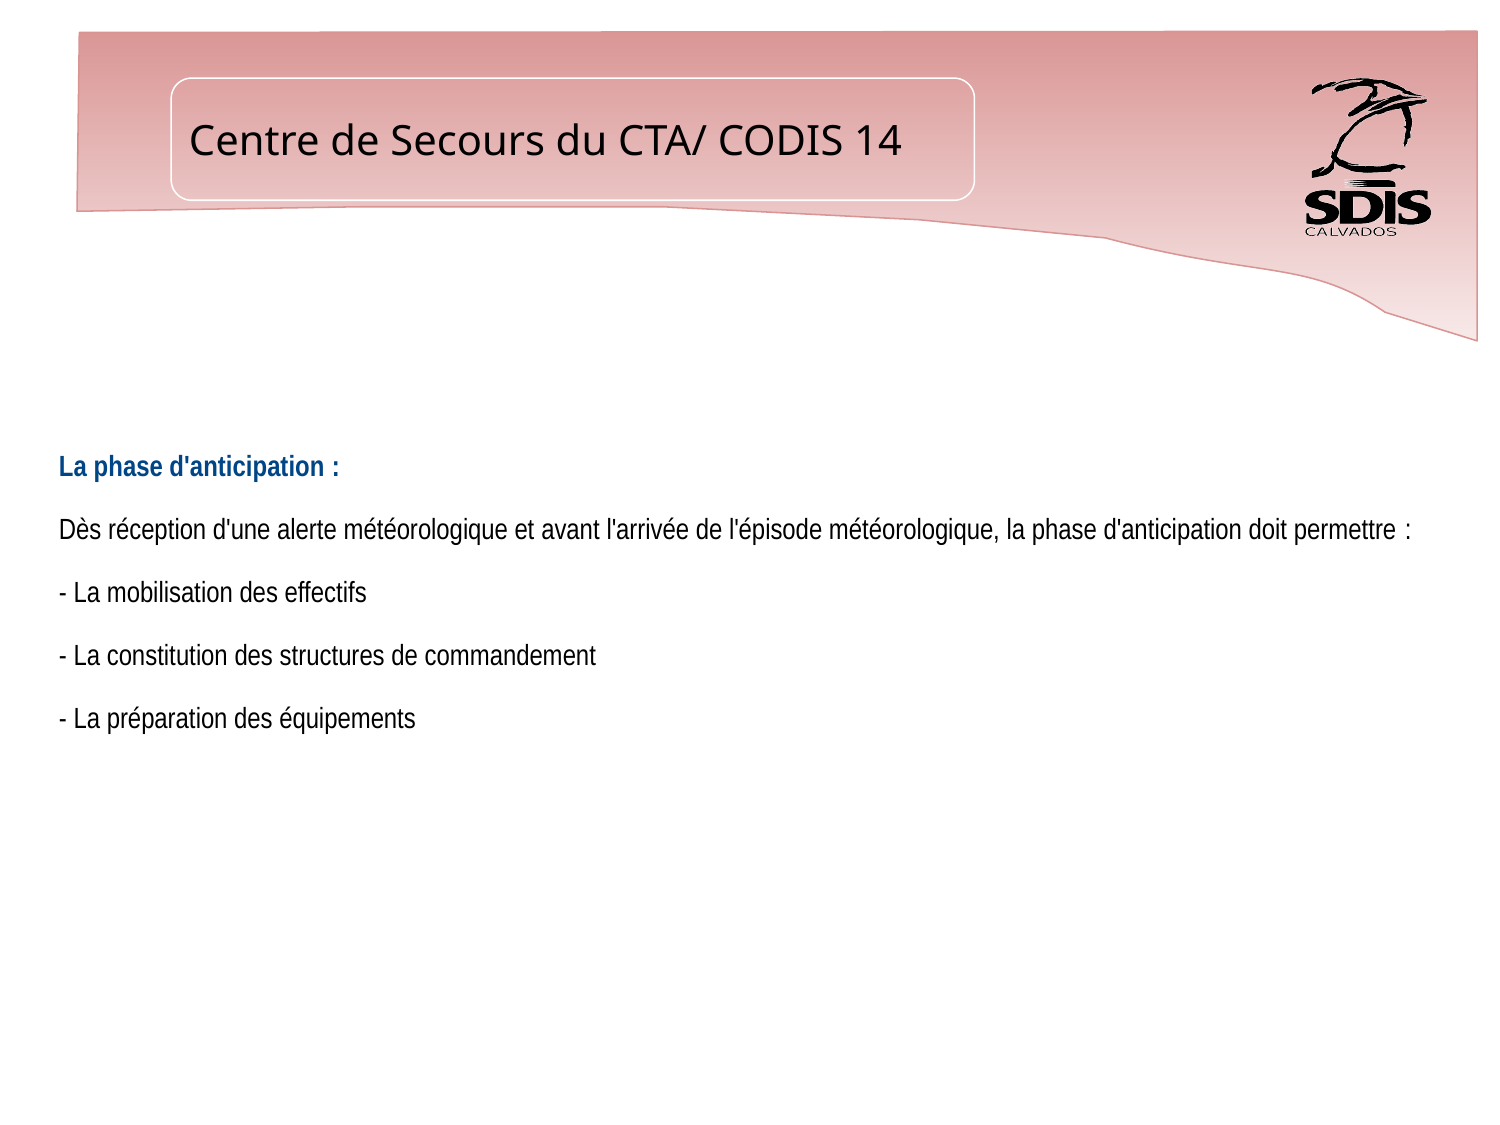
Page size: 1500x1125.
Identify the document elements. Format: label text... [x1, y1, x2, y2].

picture [1305, 78, 1431, 236]
text_box [77, 31, 1478, 341]
text_box Centre de Secours du CTA/ CODIS 14 [171, 78, 975, 201]
text_box La phase d'anticipation : Dès réception d'une alerte météorologique et avant l'arrivée de l'épisode météorologique, la phase d'anticipation doit permettre : - La mobilisation des effectifs - La constitution des structures de commandement - La préparation des équipements [44, 442, 1477, 957]
